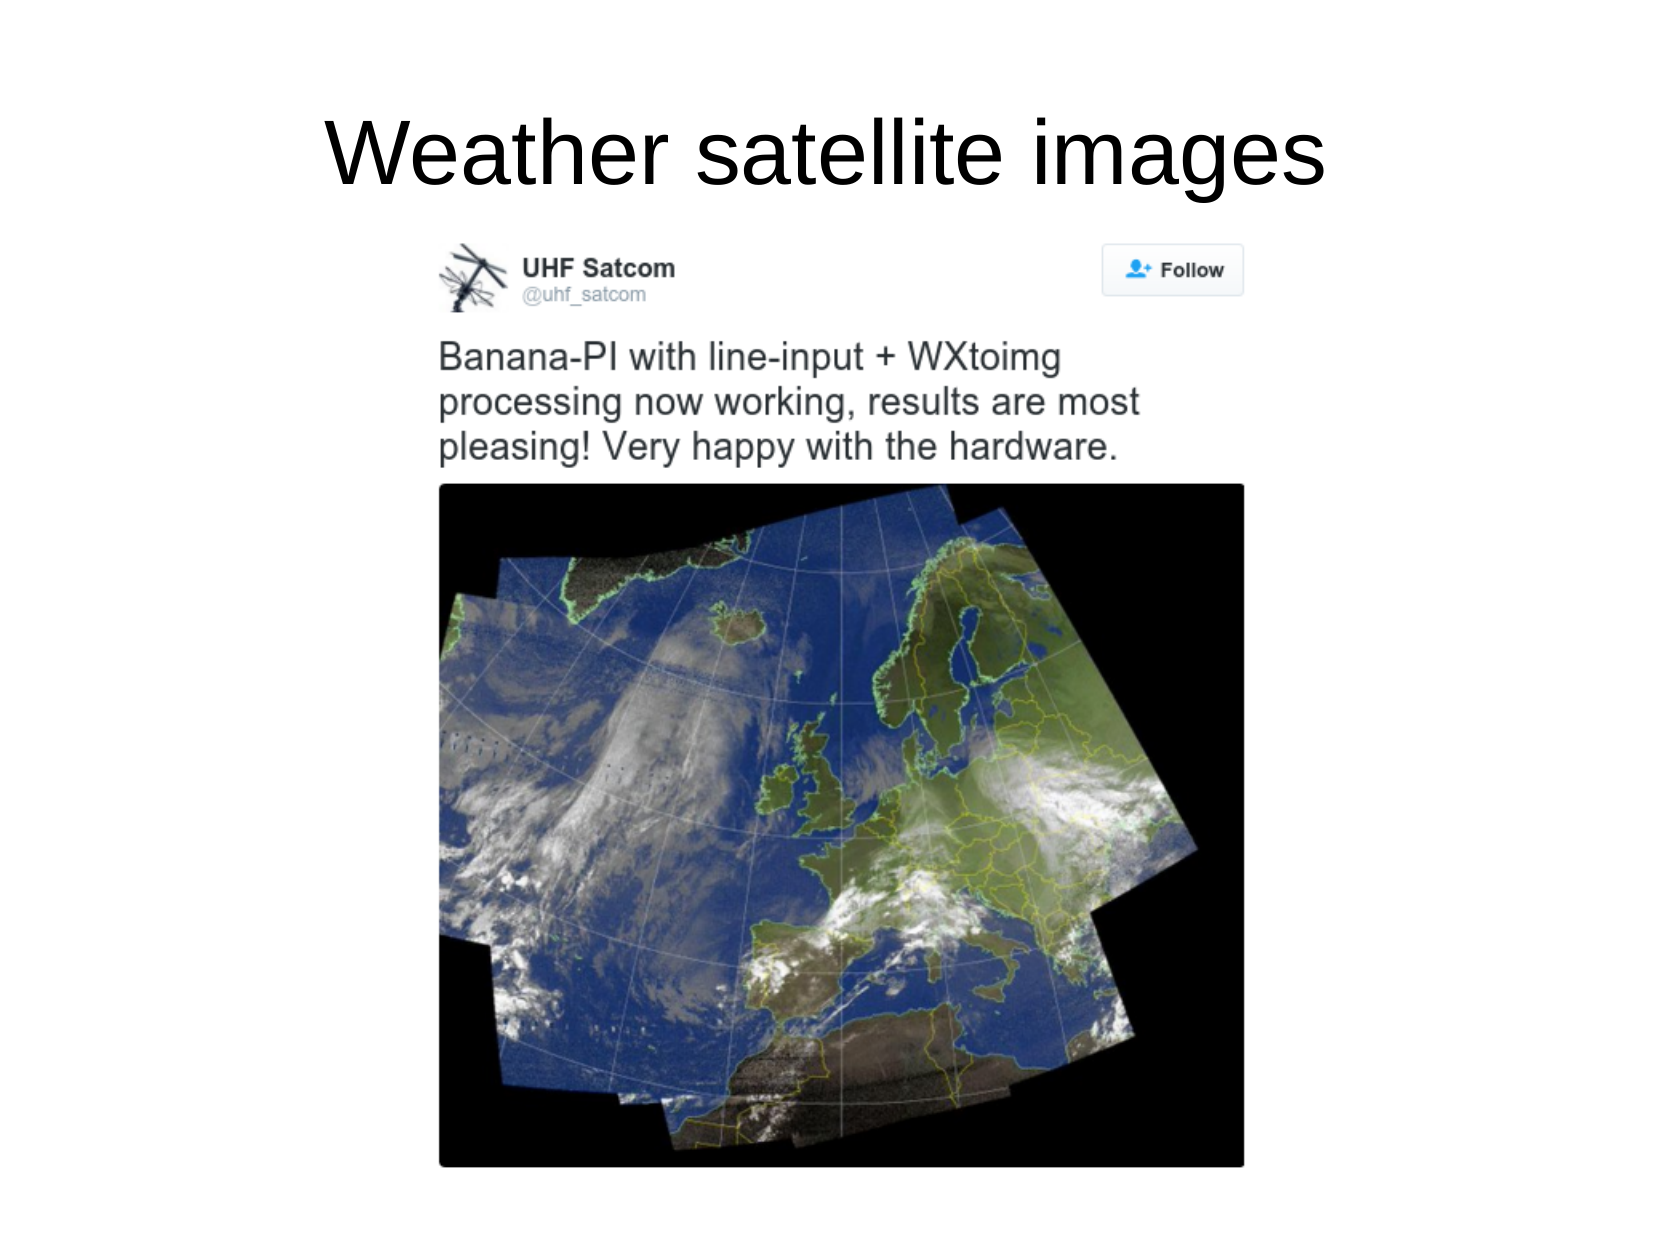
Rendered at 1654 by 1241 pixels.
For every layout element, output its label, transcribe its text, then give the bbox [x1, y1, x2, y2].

title Weather satellite images [82, 49, 1571, 257]
picture [425, 231, 1262, 1182]
